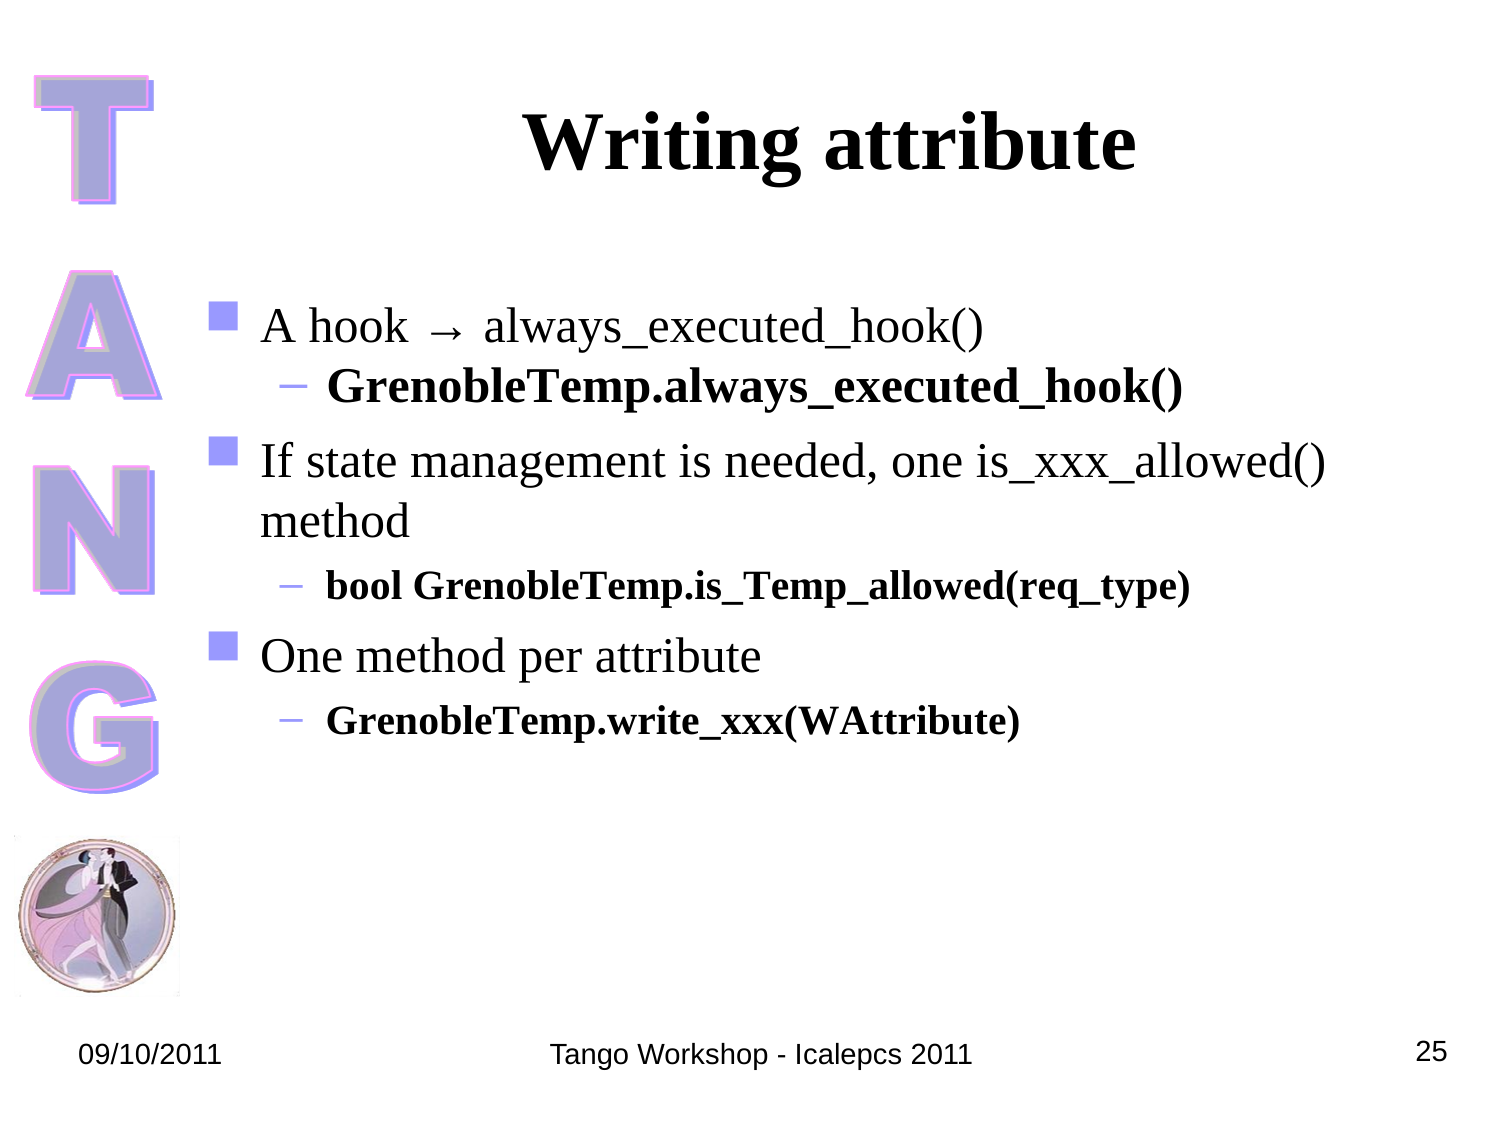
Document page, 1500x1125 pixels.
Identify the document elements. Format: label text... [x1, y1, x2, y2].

text_box A hook → always_executed_hook() GrenobleTemp.always_executed_hook() If state management is needed, one is_xxx_allowed() method bool GrenobleTemp.is_Temp_allowed(req_type) One method per attribute GrenobleTemp.write_xxx(WAttribute) [189, 210, 1465, 919]
picture [13, 74, 184, 1001]
title Writing attribute [192, 74, 1468, 199]
